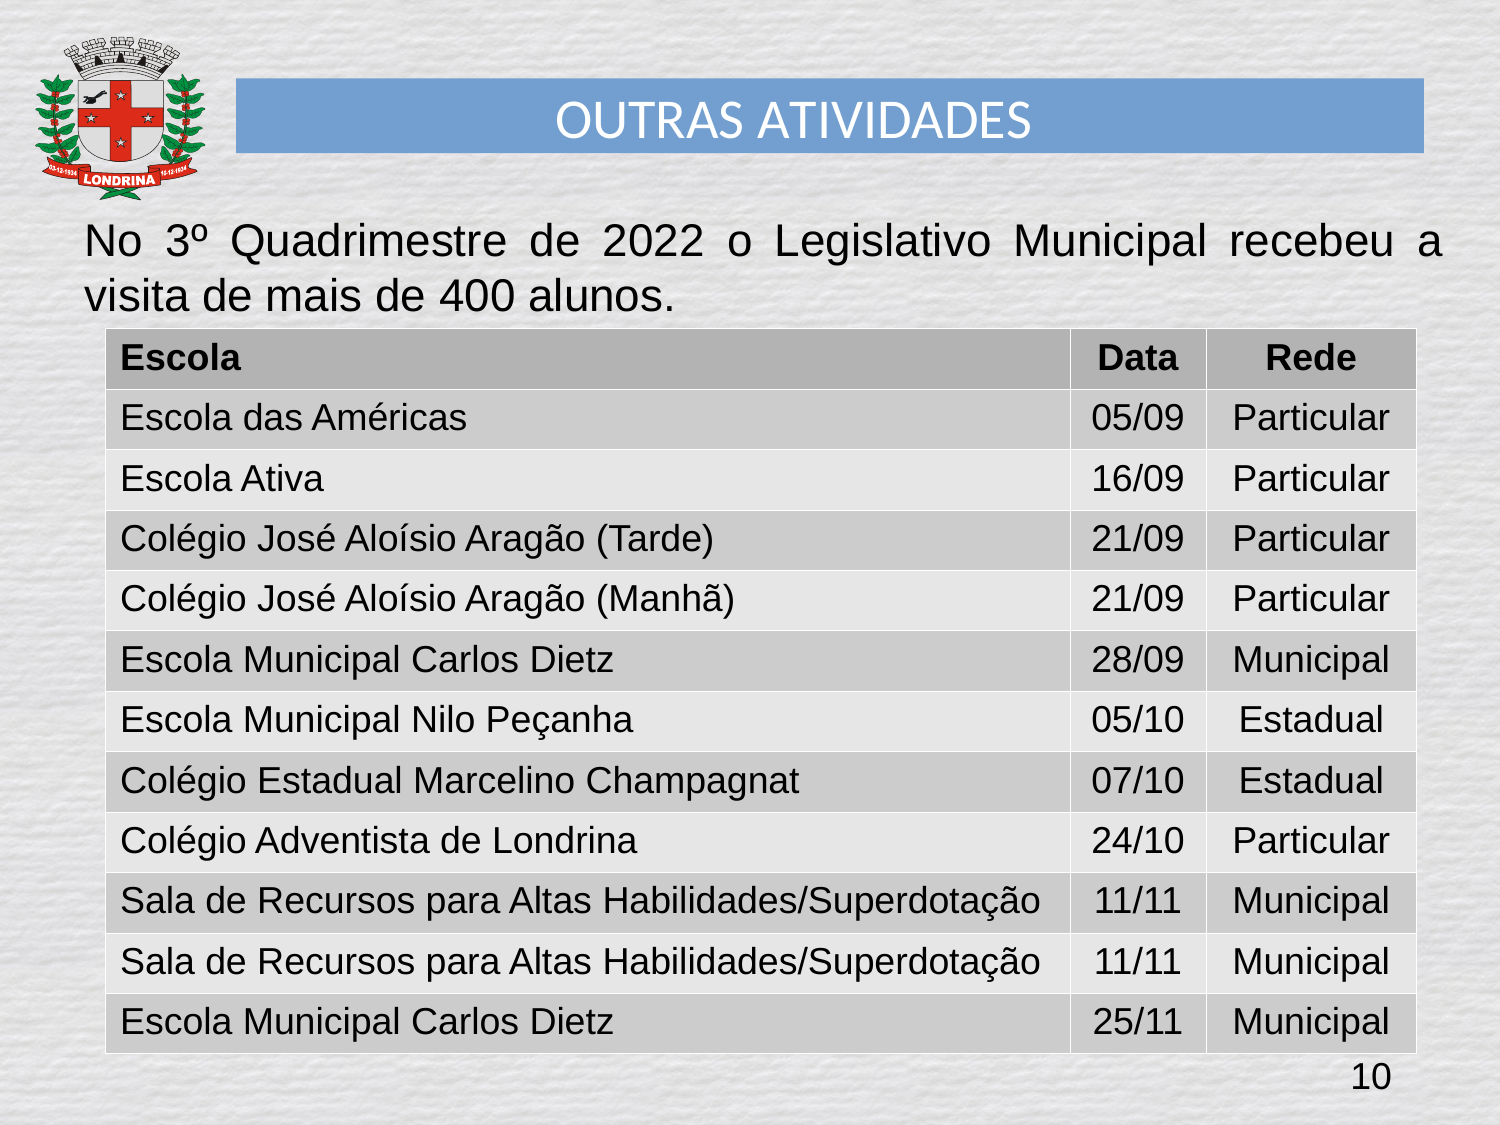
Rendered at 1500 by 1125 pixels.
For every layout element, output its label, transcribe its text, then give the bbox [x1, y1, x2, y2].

table_header Escola [106, 329, 1070, 389]
table_cell Escola Municipal Carlos Dietz [106, 994, 1070, 1053]
text_box No 3º Quadrimestre de 2022 o Legislativo Municipal recebeu a visita de mais de 400 alunos. [70, 203, 1459, 329]
table_cell Municipal [1207, 994, 1416, 1053]
table_cell Estadual [1207, 752, 1416, 812]
table_cell Particular [1207, 390, 1416, 449]
table_cell 25/11 [1071, 994, 1206, 1053]
table_header Data [1071, 329, 1206, 389]
table_cell 16/09 [1071, 450, 1206, 510]
table_cell 28/09 [1071, 631, 1206, 691]
table_cell Particular [1207, 813, 1416, 872]
table_cell Colégio Adventista de Londrina [106, 813, 1070, 872]
table_cell Colégio Estadual Marcelino Champagnat [106, 752, 1070, 812]
table_cell Colégio José Aloísio Aragão (Tarde) [106, 511, 1070, 570]
table_cell Particular [1207, 571, 1416, 630]
table_cell 05/10 [1071, 692, 1206, 751]
table_cell 07/10 [1071, 752, 1206, 812]
table_cell 21/09 [1071, 571, 1206, 630]
table_header Rede [1207, 329, 1416, 389]
table_cell Escola Ativa [106, 450, 1070, 510]
table_cell 05/09 [1071, 390, 1206, 449]
table_cell Municipal [1207, 873, 1416, 933]
table_cell Municipal [1207, 631, 1416, 691]
text_box <número> [1335, 1044, 1500, 1115]
table_cell Estadual [1207, 692, 1416, 751]
text_box OUTRAS ATIVIDADES [236, 78, 1424, 154]
table_cell Sala de Recursos para Altas Habilidades/Superdotação [106, 873, 1070, 933]
table_cell Municipal [1207, 934, 1416, 993]
table_cell Colégio José Aloísio Aragão (Manhã) [106, 571, 1070, 630]
table_cell 11/11 [1071, 934, 1206, 993]
table_cell Escola Municipal Carlos Dietz [106, 631, 1070, 691]
table_cell Escola das Américas [106, 390, 1070, 449]
table_cell Particular [1207, 511, 1416, 570]
table_cell Particular [1207, 450, 1416, 510]
picture [0, 0, 1500, 1125]
table_cell Escola Municipal Nilo Peçanha [106, 692, 1070, 751]
table_cell 24/10 [1071, 813, 1206, 872]
table_cell 21/09 [1071, 511, 1206, 570]
table_cell Sala de Recursos para Altas Habilidades/Superdotação [106, 934, 1070, 993]
table_cell 11/11 [1071, 873, 1206, 933]
